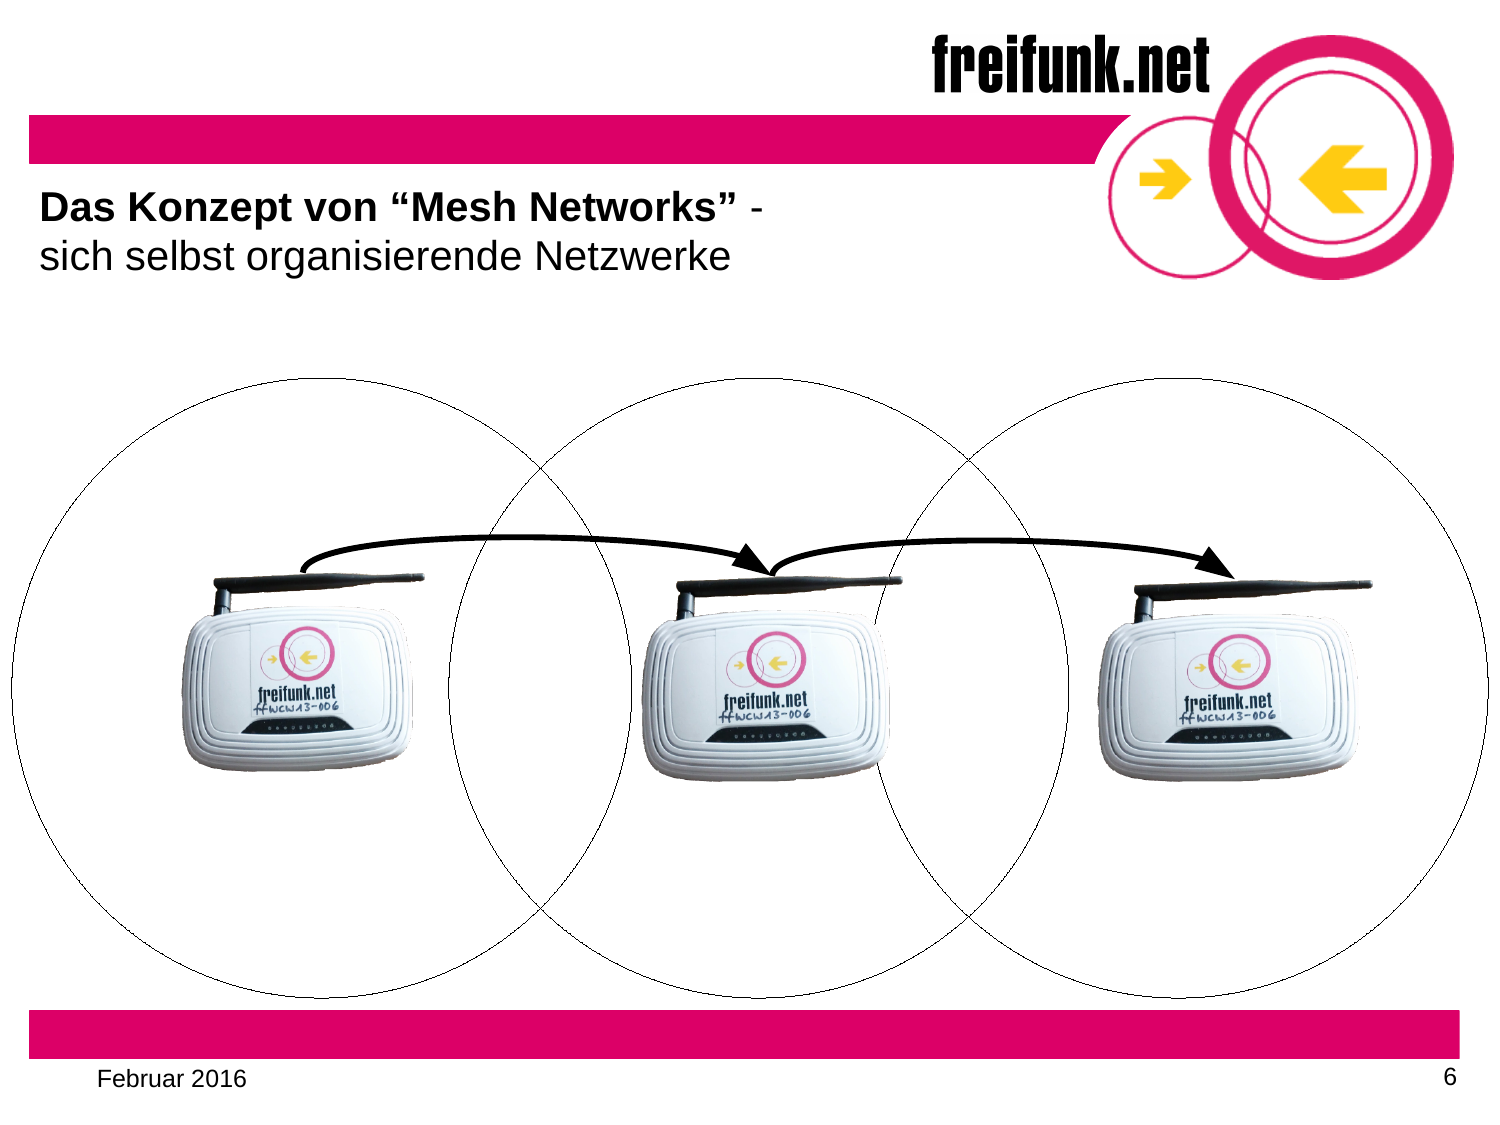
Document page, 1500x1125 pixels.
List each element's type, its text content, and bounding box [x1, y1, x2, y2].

picture [181, 572, 425, 772]
picture [641, 575, 903, 782]
text_box Das Konzept von “Mesh Networks” - sich selbst organisierende Netzwerke [39, 180, 1032, 319]
picture [932, 34, 1454, 280]
picture [1097, 579, 1373, 782]
